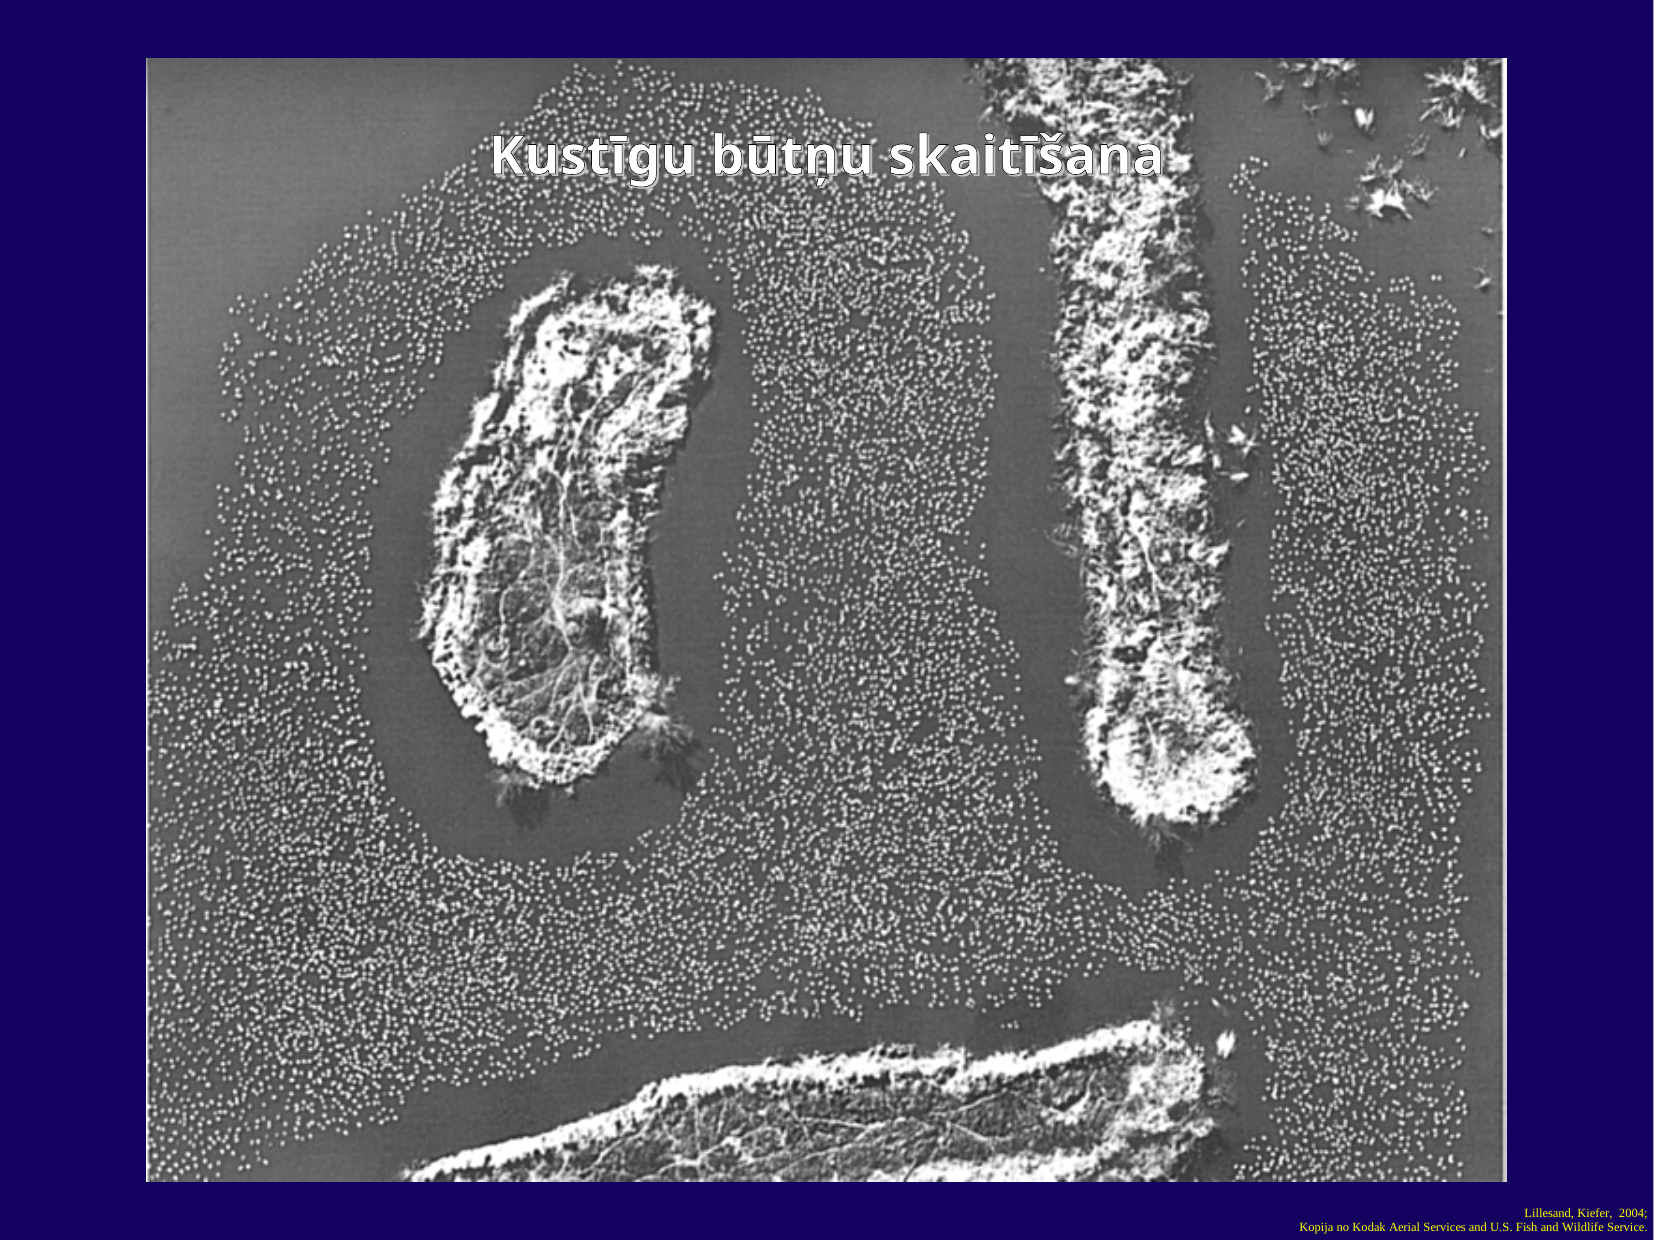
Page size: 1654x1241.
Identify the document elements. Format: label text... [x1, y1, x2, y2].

text_box Lillesand, Kiefer, 2004; Kopija no Kodak Aerial Services and U.S. Fish and Wildlife Service. [1293, 1184, 1654, 1241]
picture [146, 257, 1507, 1182]
title Kustīgu būtņu skaitīšana [82, 49, 1571, 257]
